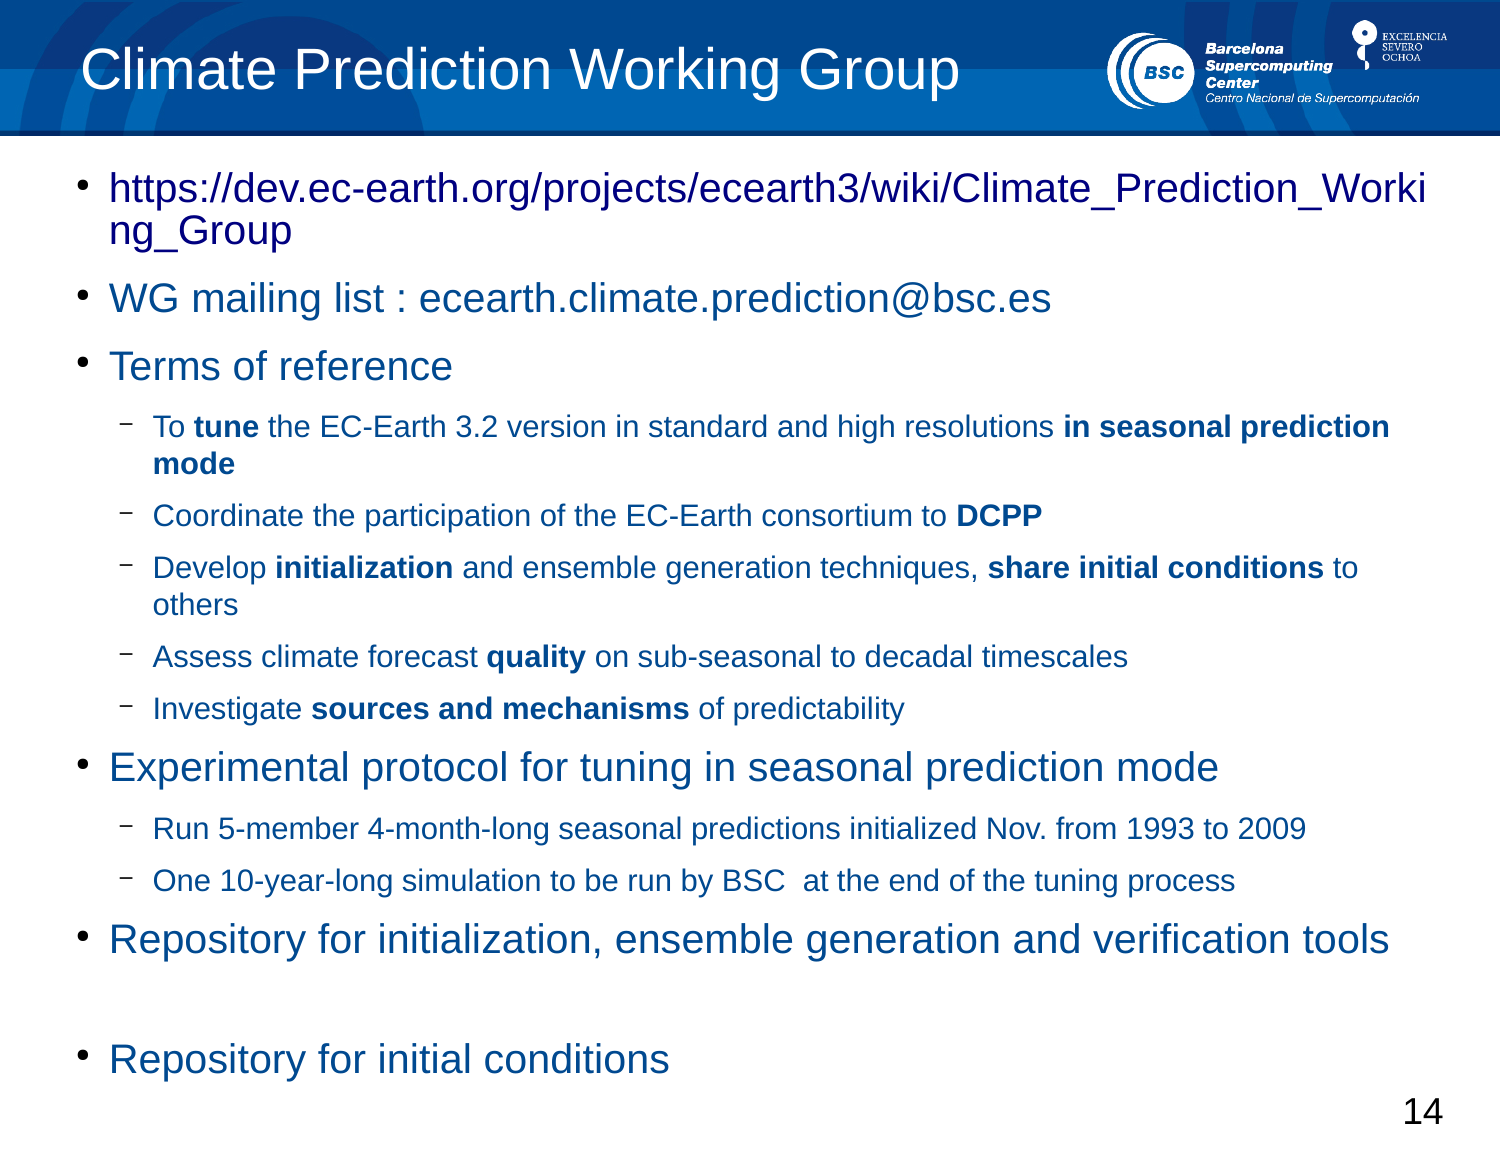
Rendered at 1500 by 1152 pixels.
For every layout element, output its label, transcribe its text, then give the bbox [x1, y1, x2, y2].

list https://dev.ec-earth.org/projects/ecearth3/wiki/Climate_Prediction_Working_Group WG mailing list : ecearth.climate.prediction@bsc.es Terms of reference To tune the EC-Earth 3.2 version in standard and high resolutions in seasonal prediction mode Coordinate the participation of the EC-Earth consortium to DCPP Develop initialization and ensemble generation techniques, share initial conditions to others Assess climate forecast quality on sub-seasonal to decadal timescales Investigate sources and mechanisms of predictability Experimental protocol for tuning in seasonal prediction mode Run 5-member 4-month-long seasonal predictions initialized Nov. from 1993 to 2009 One 10-year-long simulation to be run by BSC at the end of the tuning process Repository for initialization, ensemble generation and verification tools Repository for initial conditions [64, 161, 1432, 1123]
title Climate Prediction Working Group [65, 23, 1081, 139]
picture [0, 0, 1500, 136]
